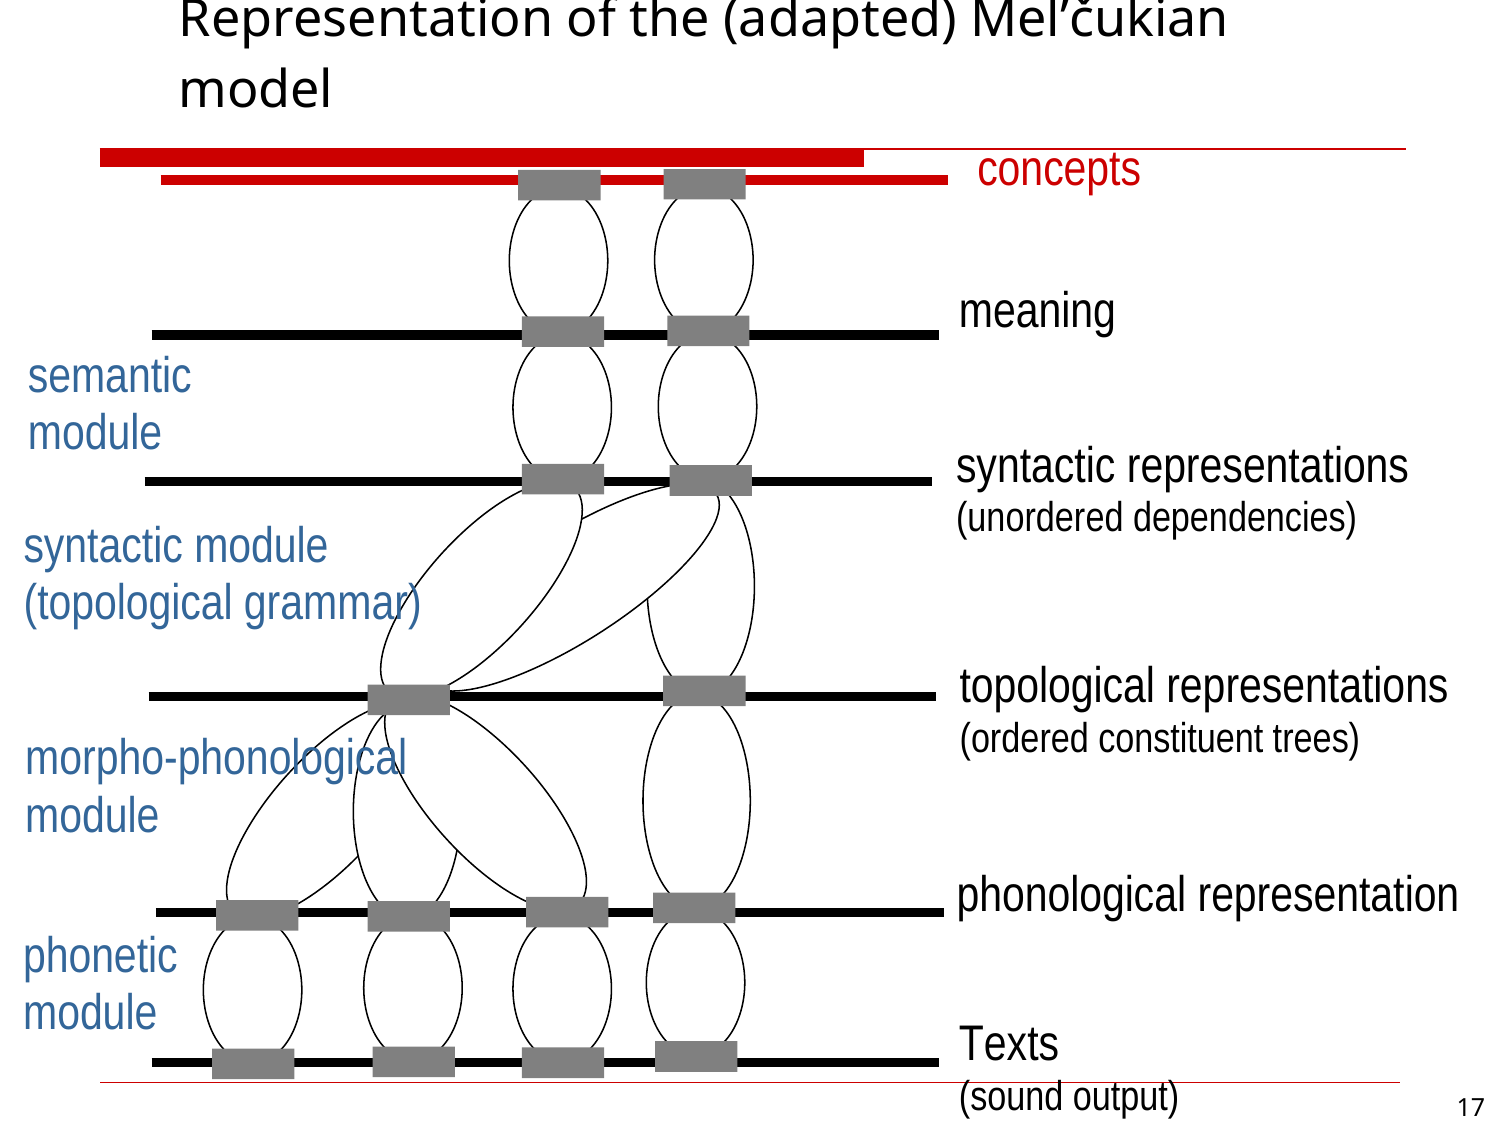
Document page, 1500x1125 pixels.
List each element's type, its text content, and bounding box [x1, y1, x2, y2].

title Representation of the (adapted) Mel’čukian model [163, 52, 1359, 130]
text_box syntactic module (topological grammar) [23, 515, 439, 642]
text_box morpho-phonological module [25, 728, 441, 854]
text_box syntactic representations (unordered dependencies) [955, 435, 1500, 521]
text_box [212, 1052, 295, 1080]
text_box topological representations (ordered constituent trees) [959, 656, 1500, 742]
text_box meaning [958, 280, 1258, 366]
text_box concepts [977, 139, 1186, 265]
text_box Texts (sound output) [958, 1014, 1462, 1100]
text_box phonetic module [23, 925, 439, 1052]
text_box semantic module [27, 345, 237, 472]
text_box [216, 169, 757, 1079]
text_box phonological representation [947, 864, 1500, 950]
